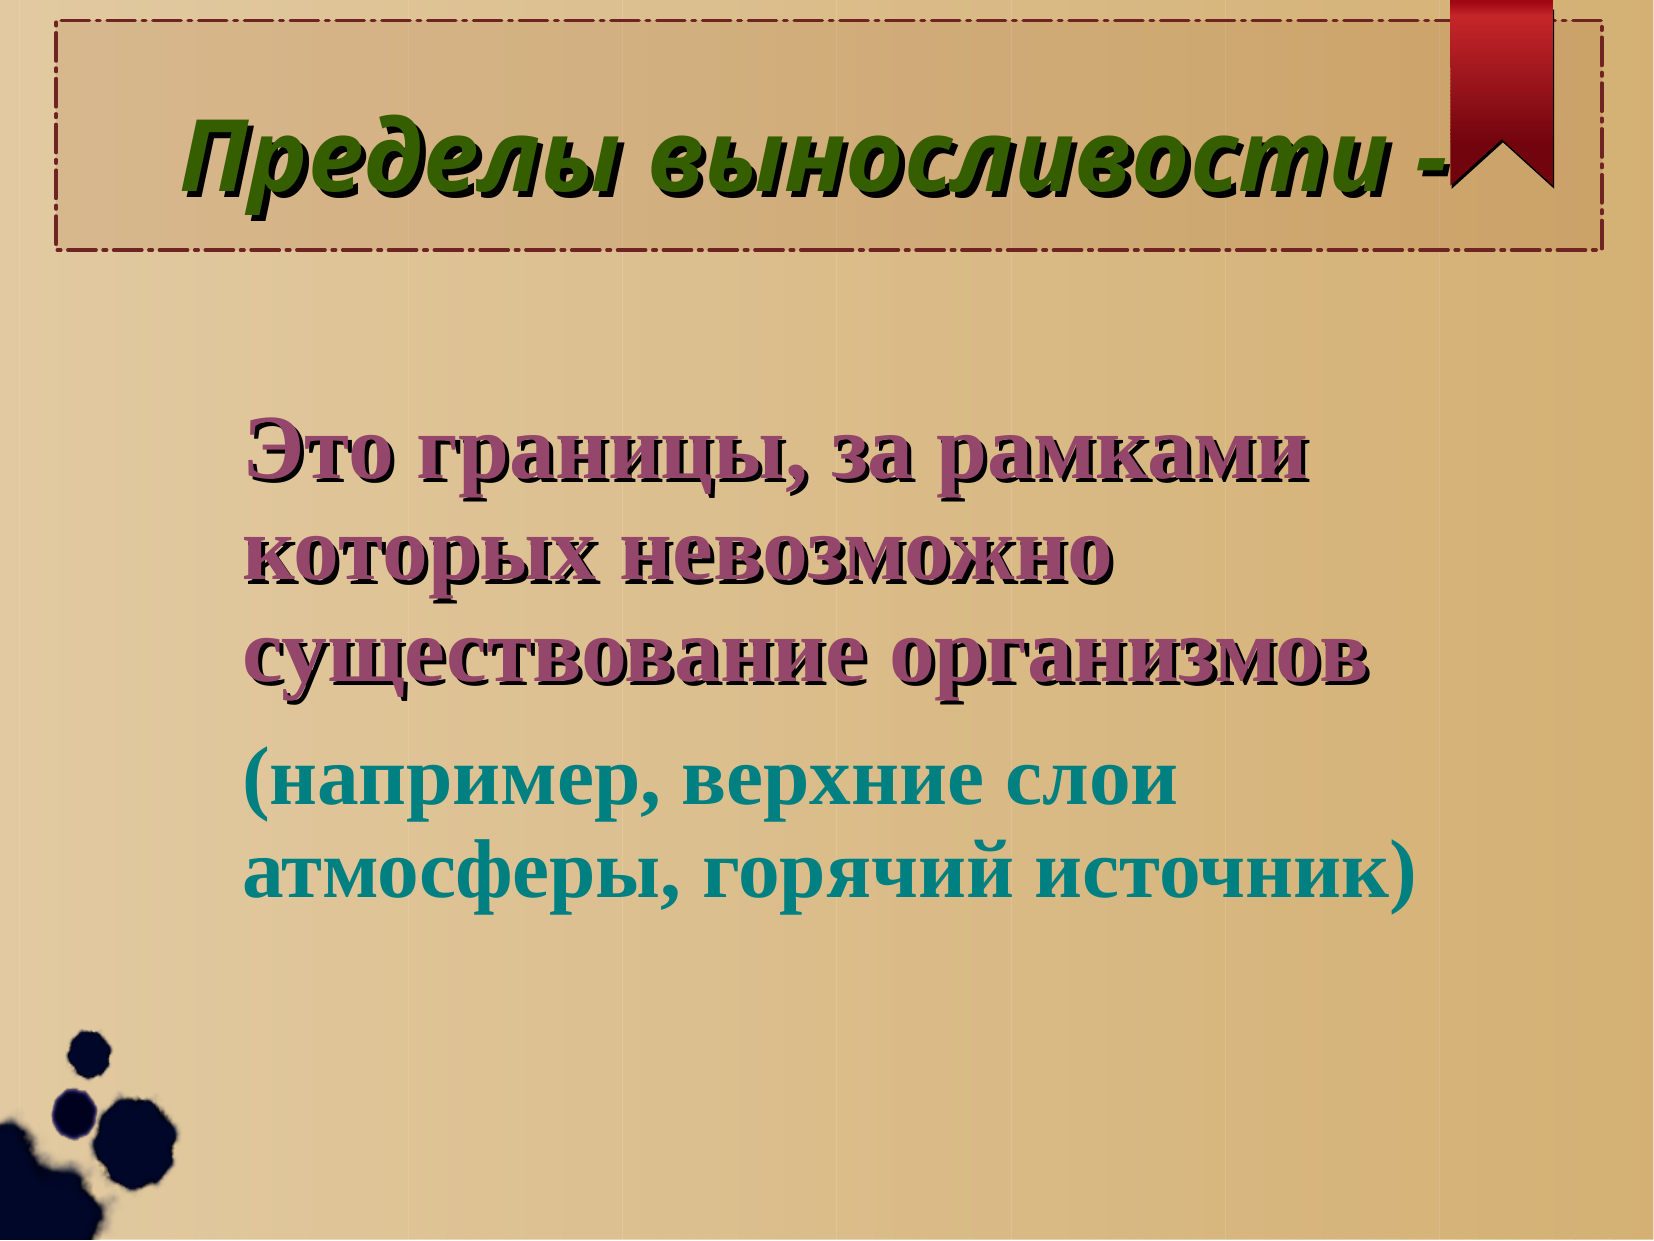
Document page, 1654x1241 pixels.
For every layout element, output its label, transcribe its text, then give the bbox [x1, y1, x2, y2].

list Это границы, за рамками которых невозможно существование организмов (например, верхние слои атмосферы, горячий источник) [171, 265, 1595, 1039]
title Пределы выносливости - [82, 49, 1571, 257]
